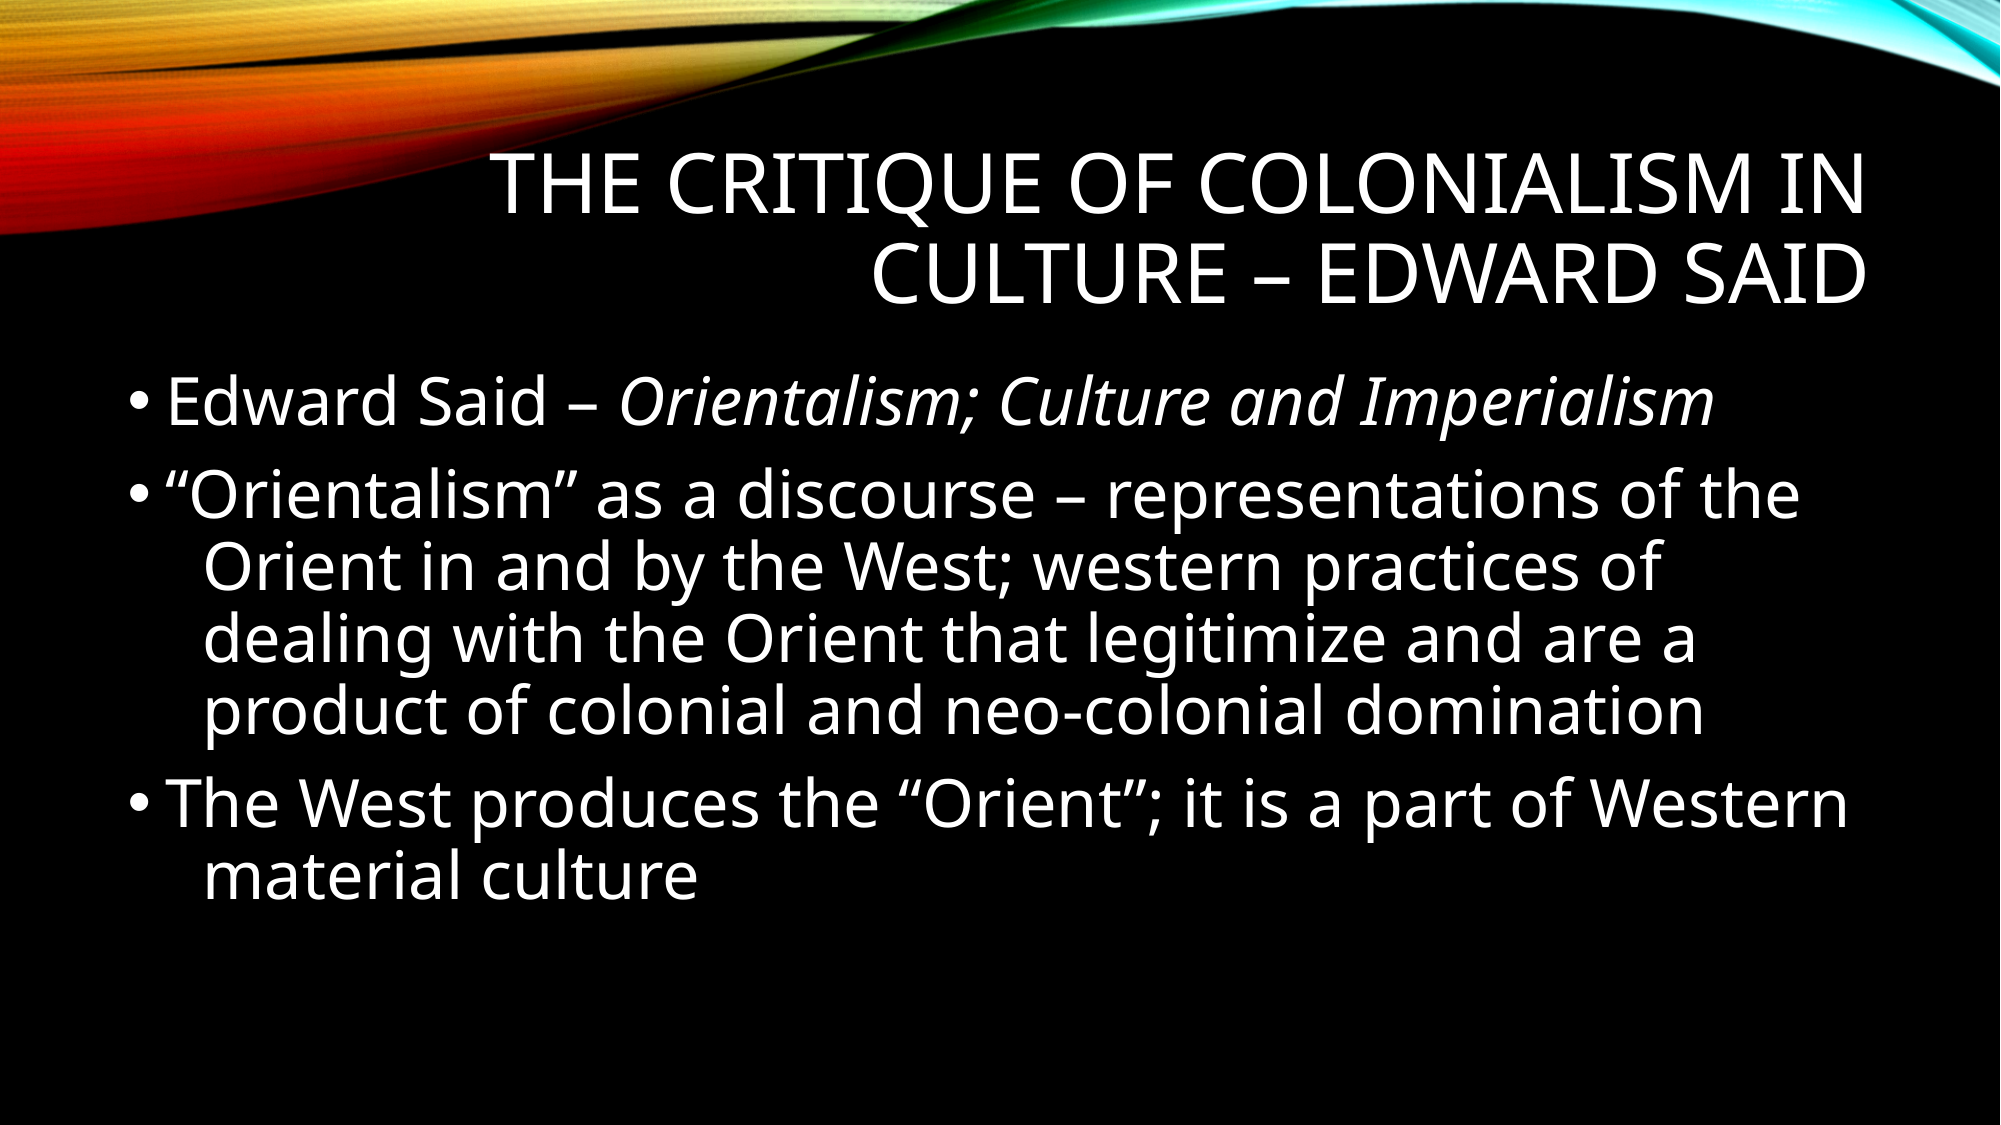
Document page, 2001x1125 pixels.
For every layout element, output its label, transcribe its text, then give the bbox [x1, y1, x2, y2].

title The Critique of colonialism in Culture – Edward Said [474, 125, 1888, 338]
list Edward Said – Orientalism; Culture and Imperialism “Orientalism” as a discourse – representations of the Orient in and by the West; western practices of dealing with the Orient that legitimize and are a product of colonial and neo-colonial domination The West produces the “Orient”; it is a part of Western material culture [112, 360, 1888, 1021]
